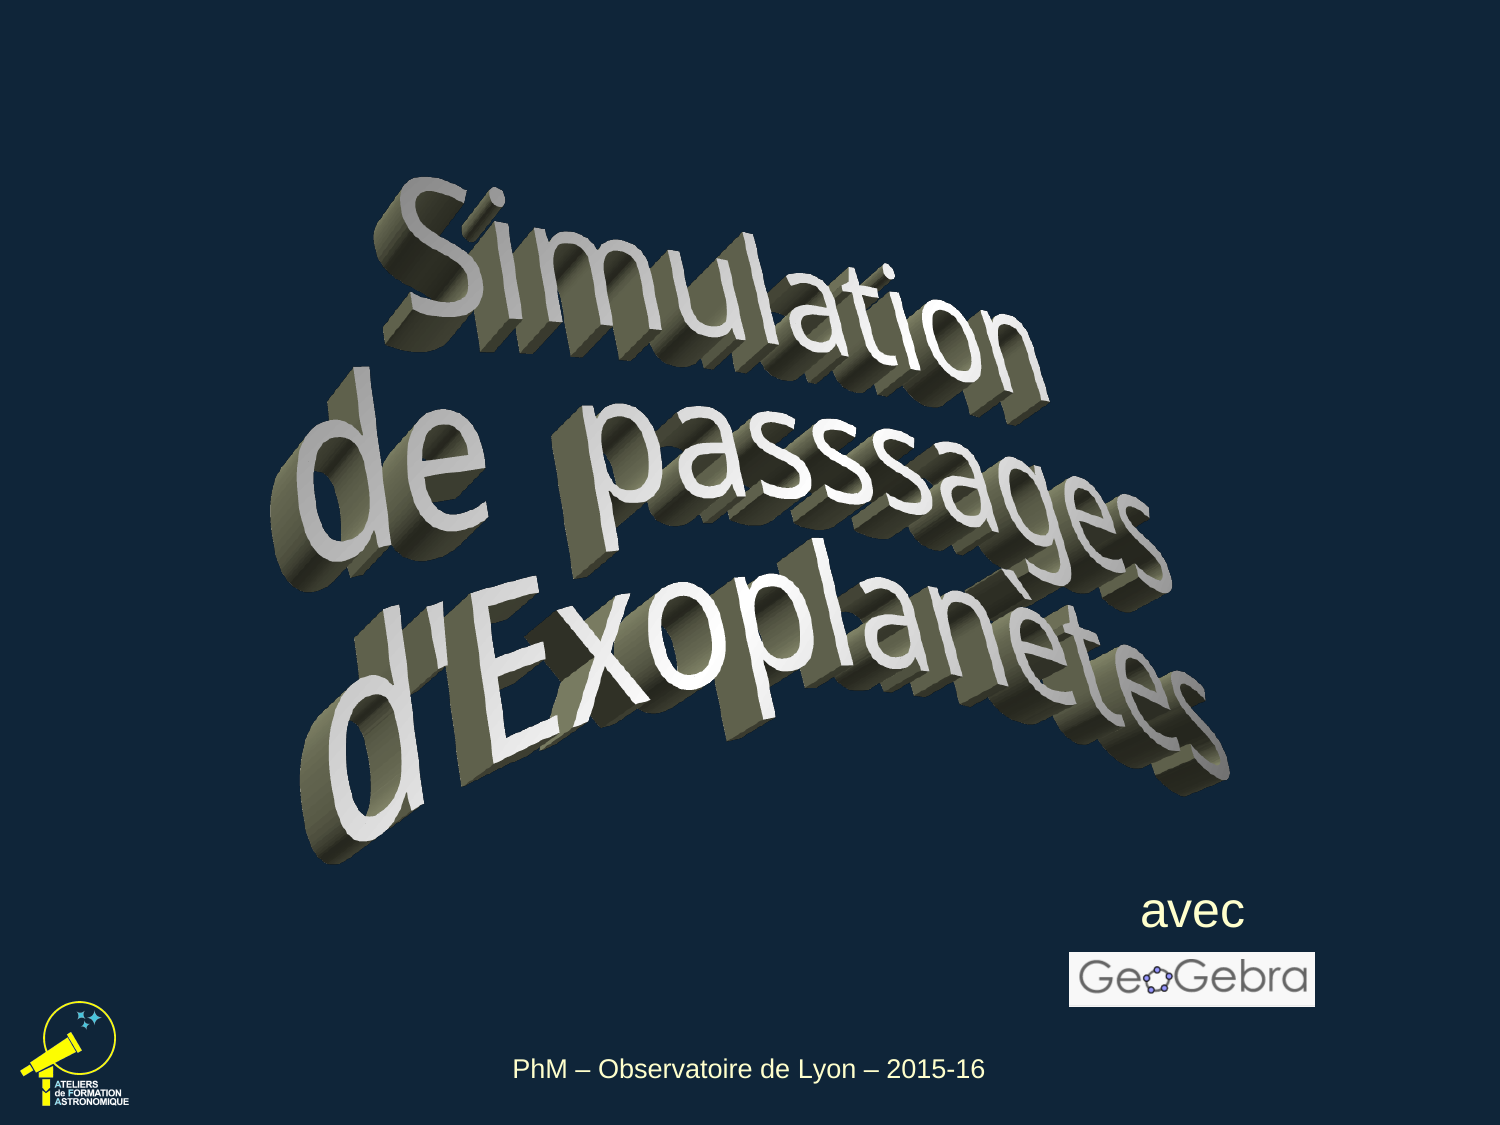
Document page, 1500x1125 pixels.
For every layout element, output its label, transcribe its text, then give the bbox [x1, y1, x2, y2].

picture [17, 999, 131, 1108]
picture [1069, 952, 1315, 1007]
text_box PhM – Observatoire de Lyon – 2015-16 [400, 1043, 1098, 1092]
text_box avec [986, 869, 1400, 945]
